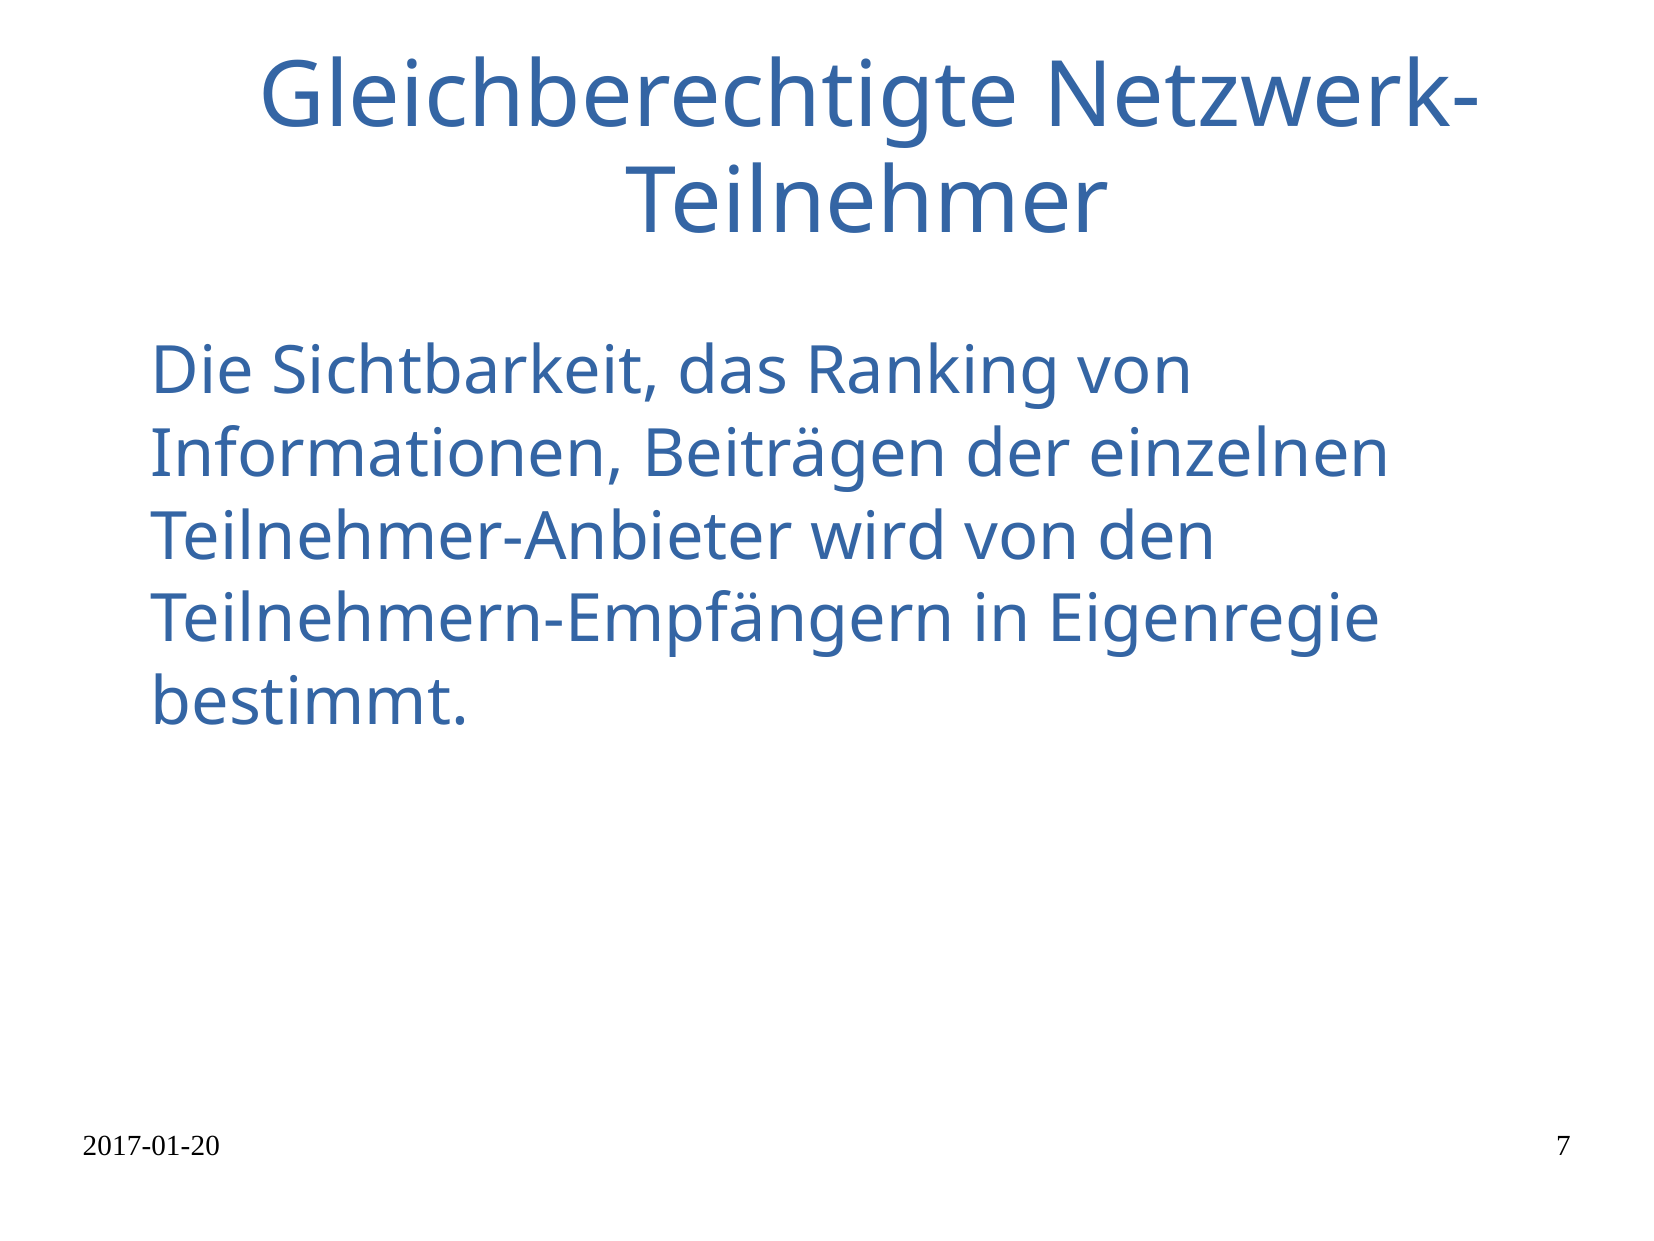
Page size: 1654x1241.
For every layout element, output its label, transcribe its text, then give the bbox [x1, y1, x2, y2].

title Gleichberechtigte Netzwerk-Teilnehmer [82, 0, 1654, 313]
list Die Sichtbarkeit, das Ranking von Informationen, Beiträgen der einzelnen Teilnehmer-Anbieter wird von den Teilnehmern-Empfängern in Eigenregie bestimmt. [150, 330, 1568, 745]
